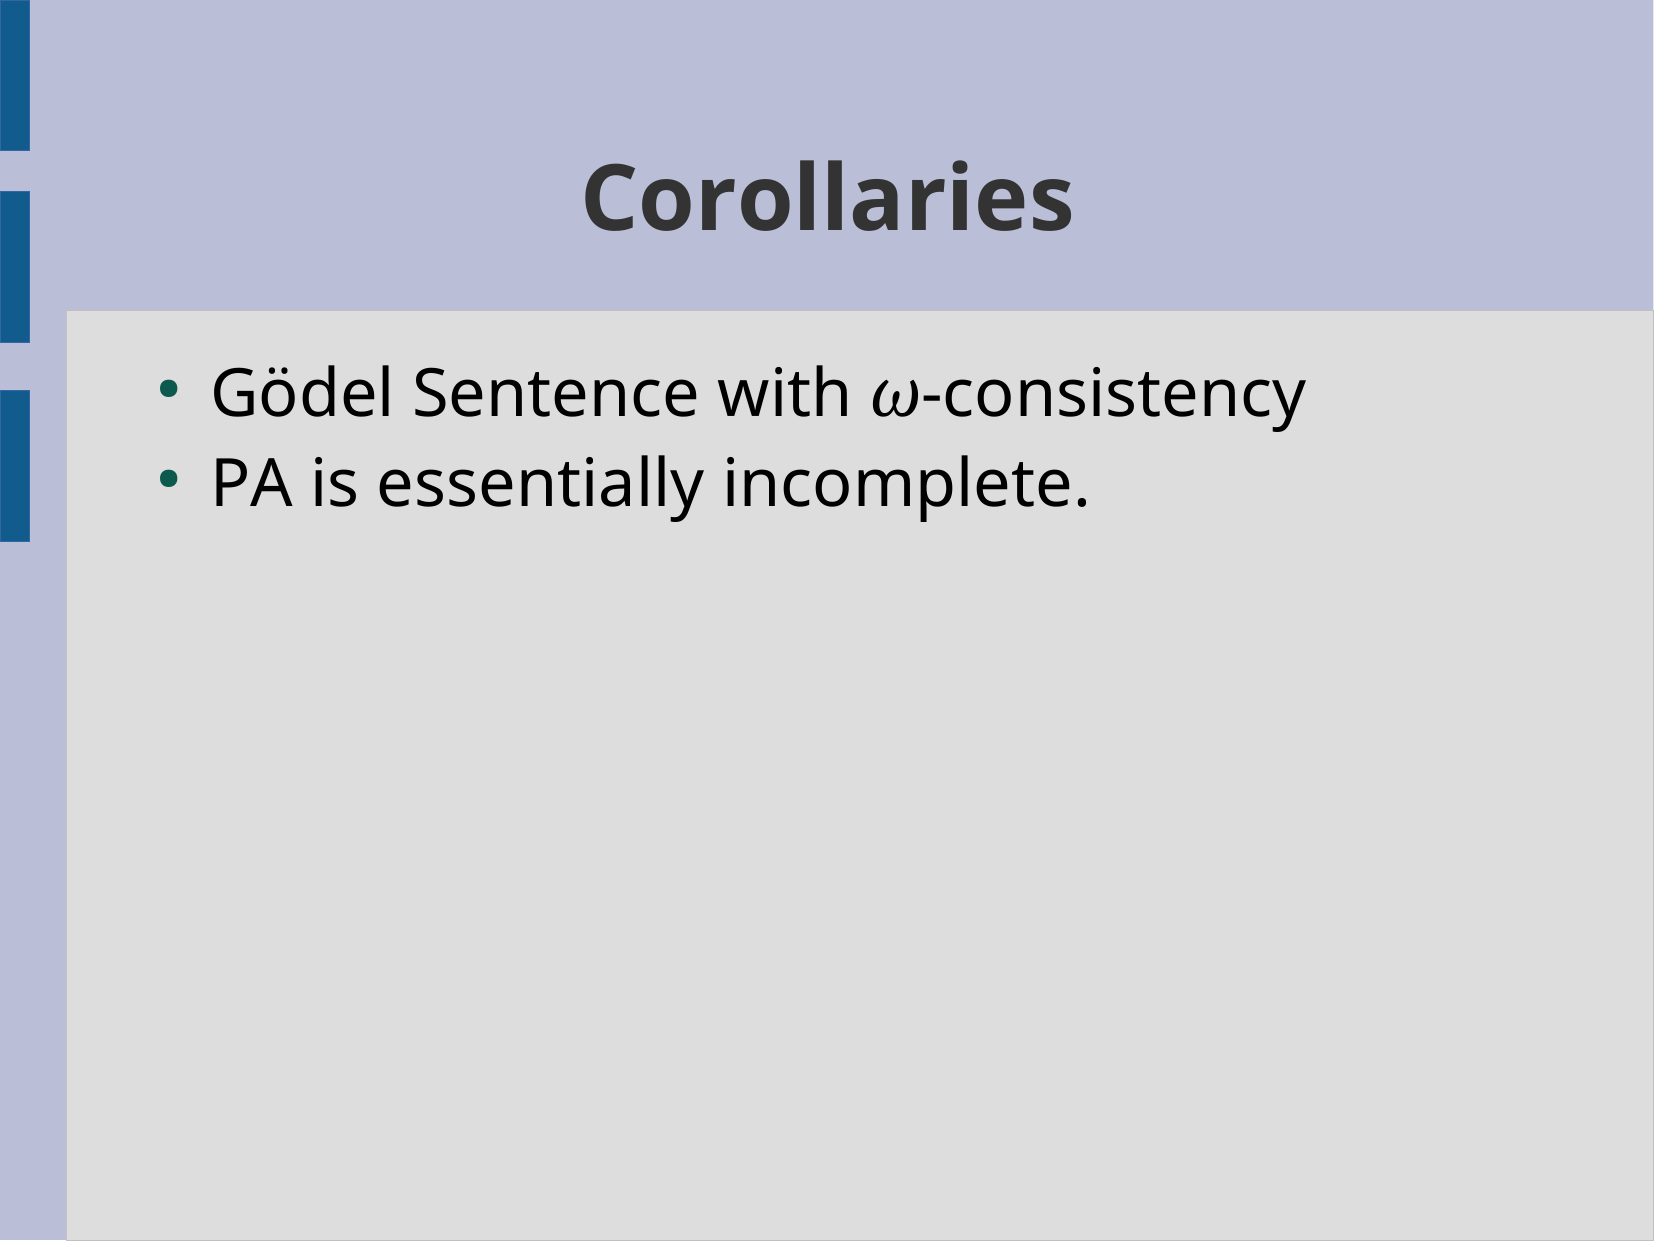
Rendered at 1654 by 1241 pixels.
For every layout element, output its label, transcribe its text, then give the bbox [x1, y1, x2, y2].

title Corollaries [121, 91, 1534, 299]
list Gödel Sentence with ω-consistency PA is essentially incomplete. [121, 344, 1534, 1127]
